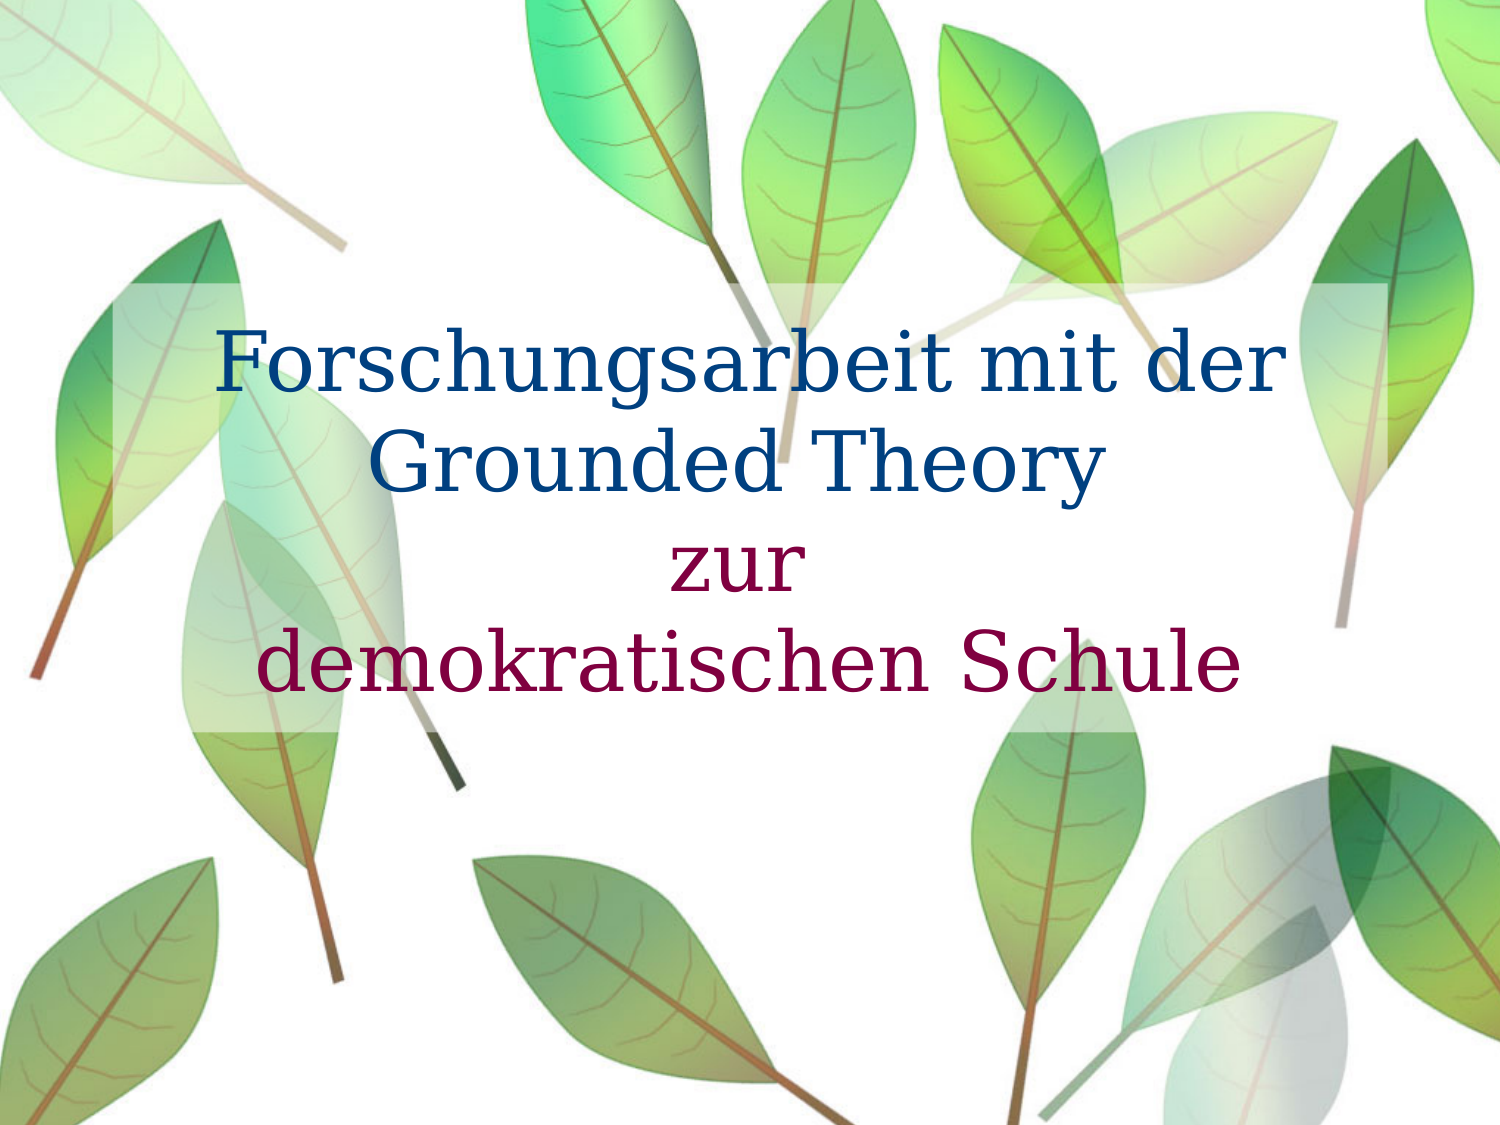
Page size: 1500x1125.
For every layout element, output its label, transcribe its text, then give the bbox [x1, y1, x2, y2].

title Forschungsarbeit mit der Grounded Theory zur demokratischen Schule [112, 283, 1388, 733]
picture [0, 0, 1500, 1125]
